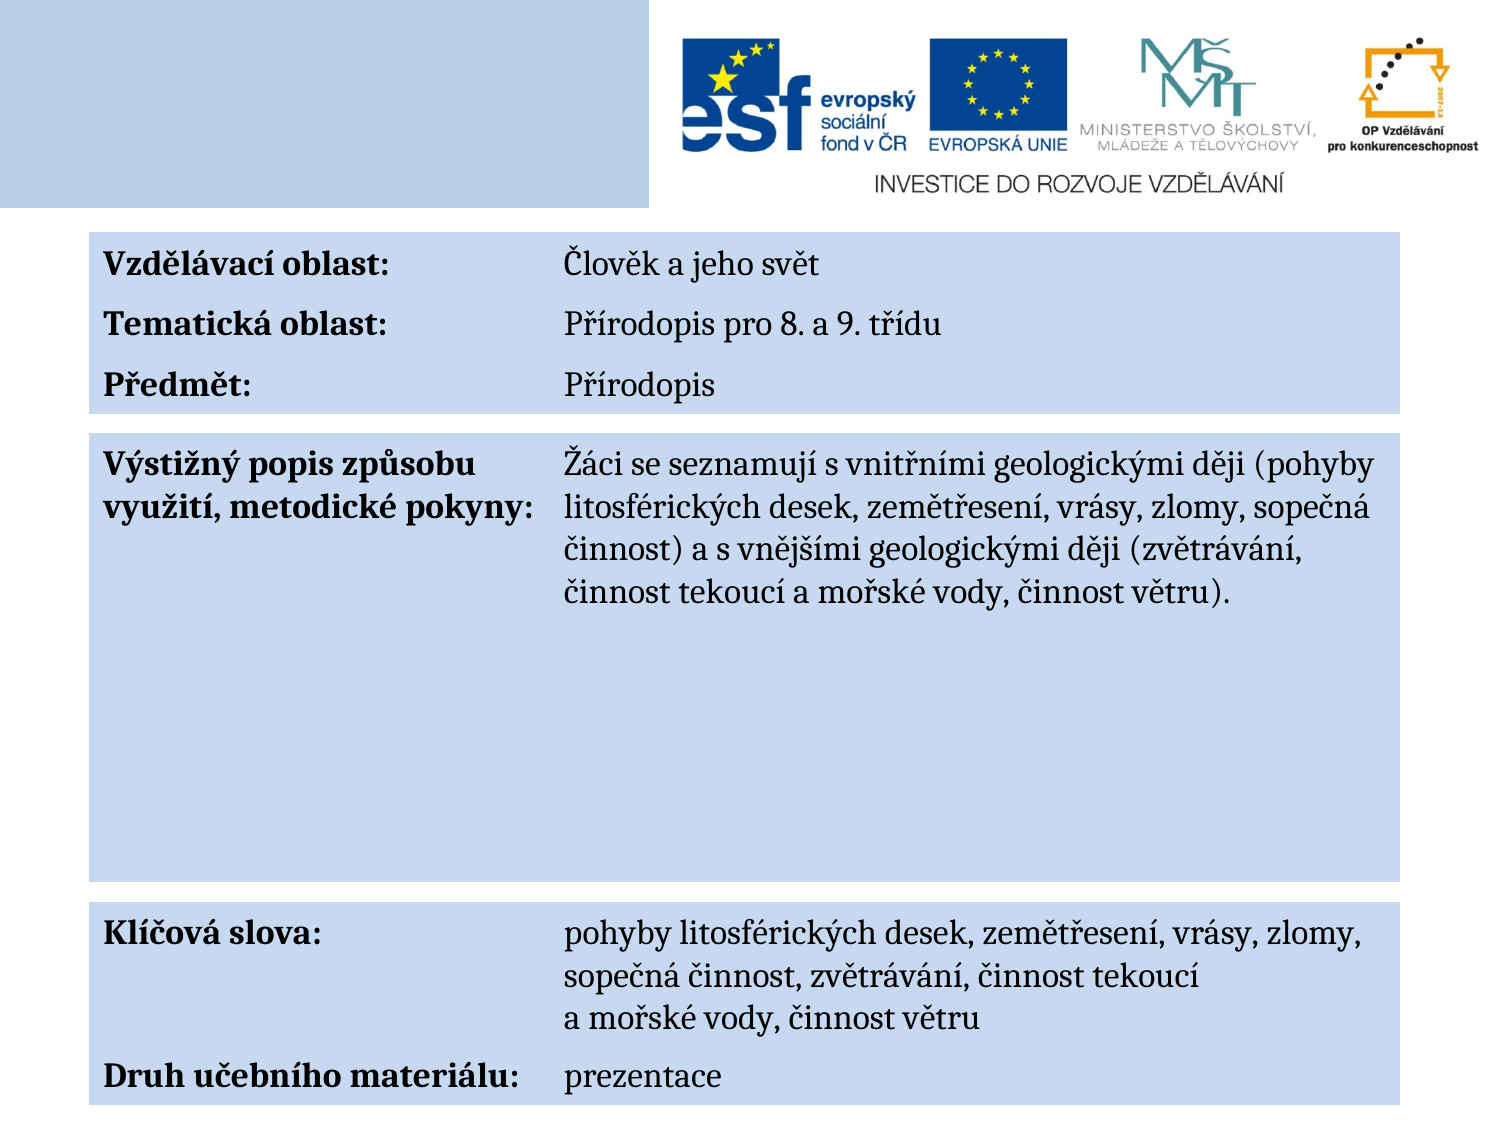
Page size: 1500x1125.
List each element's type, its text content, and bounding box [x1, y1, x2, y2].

table_cell Tematická oblast: [89, 293, 549, 353]
table_cell Předmět: [89, 353, 549, 414]
picture [649, 0, 1500, 218]
table_header pohyby litosférických desek, zemětřesení, vrásy, zlomy, sopečná činnost, zvětrávání, činnost tekoucí a mořské vody, činnost větru [549, 902, 1400, 1045]
table_header Výstižný popis způsobu využití, metodické pokyny: [89, 433, 549, 882]
table_cell prezentace [549, 1045, 1400, 1105]
table_header Klíčová slova: [89, 902, 549, 1045]
table_header Žáci se seznamují s vnitřními geologickými ději (pohyby litosférických desek, zemětřesení, vrásy, zlomy, sopečná činnost) a s vnějšími geologickými ději (zvětrávání, činnost tekoucí a mořské vody, činnost větru). [549, 433, 1400, 882]
table_cell Přírodopis [549, 353, 1400, 414]
table_cell Druh učebního materiálu: [89, 1045, 549, 1105]
text_box [0, 0, 649, 208]
table_cell Přírodopis pro 8. a 9. třídu [549, 293, 1400, 353]
table_header Vzdělávací oblast: [89, 232, 549, 293]
table_header Člověk a jeho svět [549, 232, 1400, 293]
